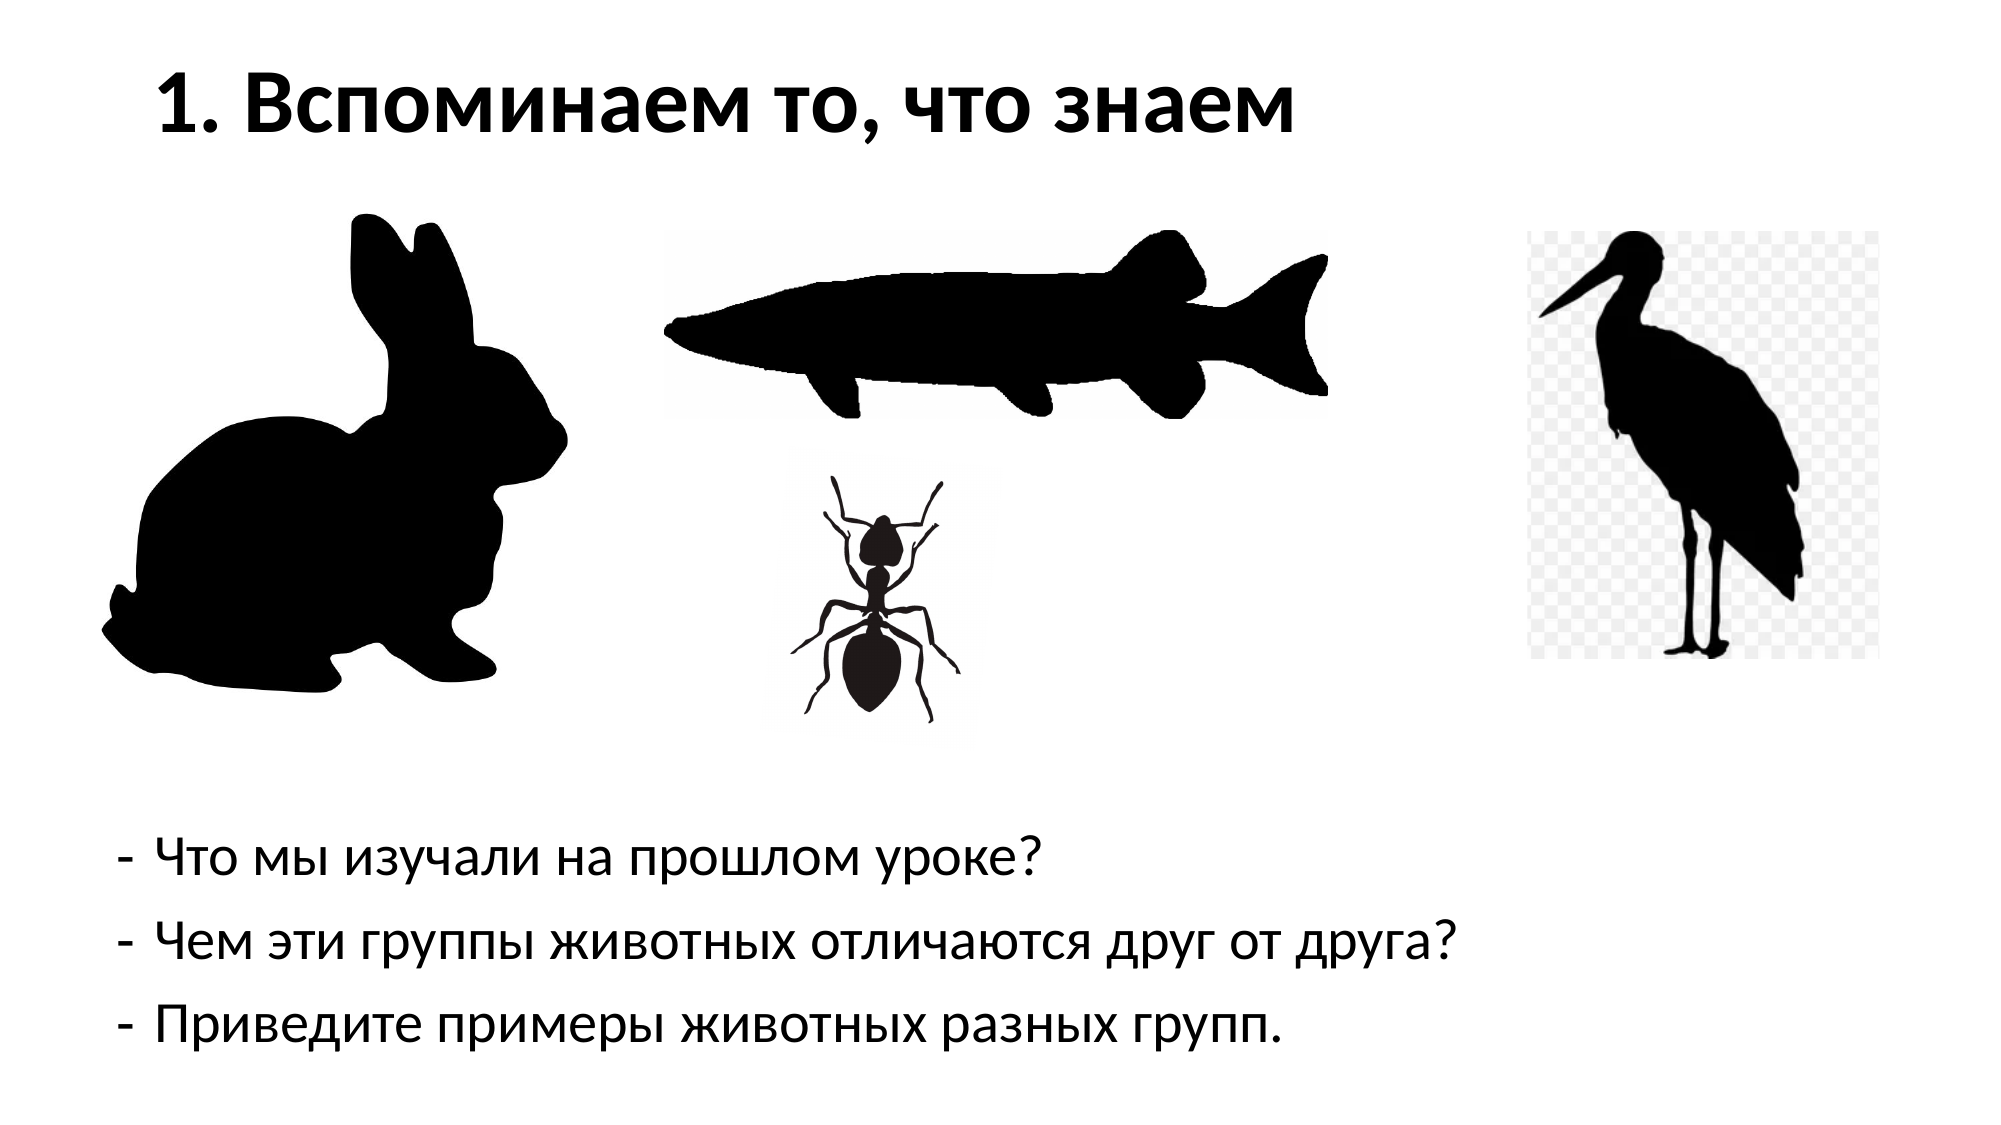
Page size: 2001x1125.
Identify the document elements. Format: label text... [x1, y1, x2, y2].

picture [1527, 231, 1880, 711]
list Что мы изучали на прошлом уроке? Чем эти группы животных отличаются друг от друга? Приведите примеры животных разных групп. [101, 817, 1551, 1071]
picture [101, 213, 568, 693]
picture [760, 446, 1003, 751]
picture [664, 230, 1328, 419]
title 1. Вспоминаем то, что знаем [137, 36, 1863, 169]
